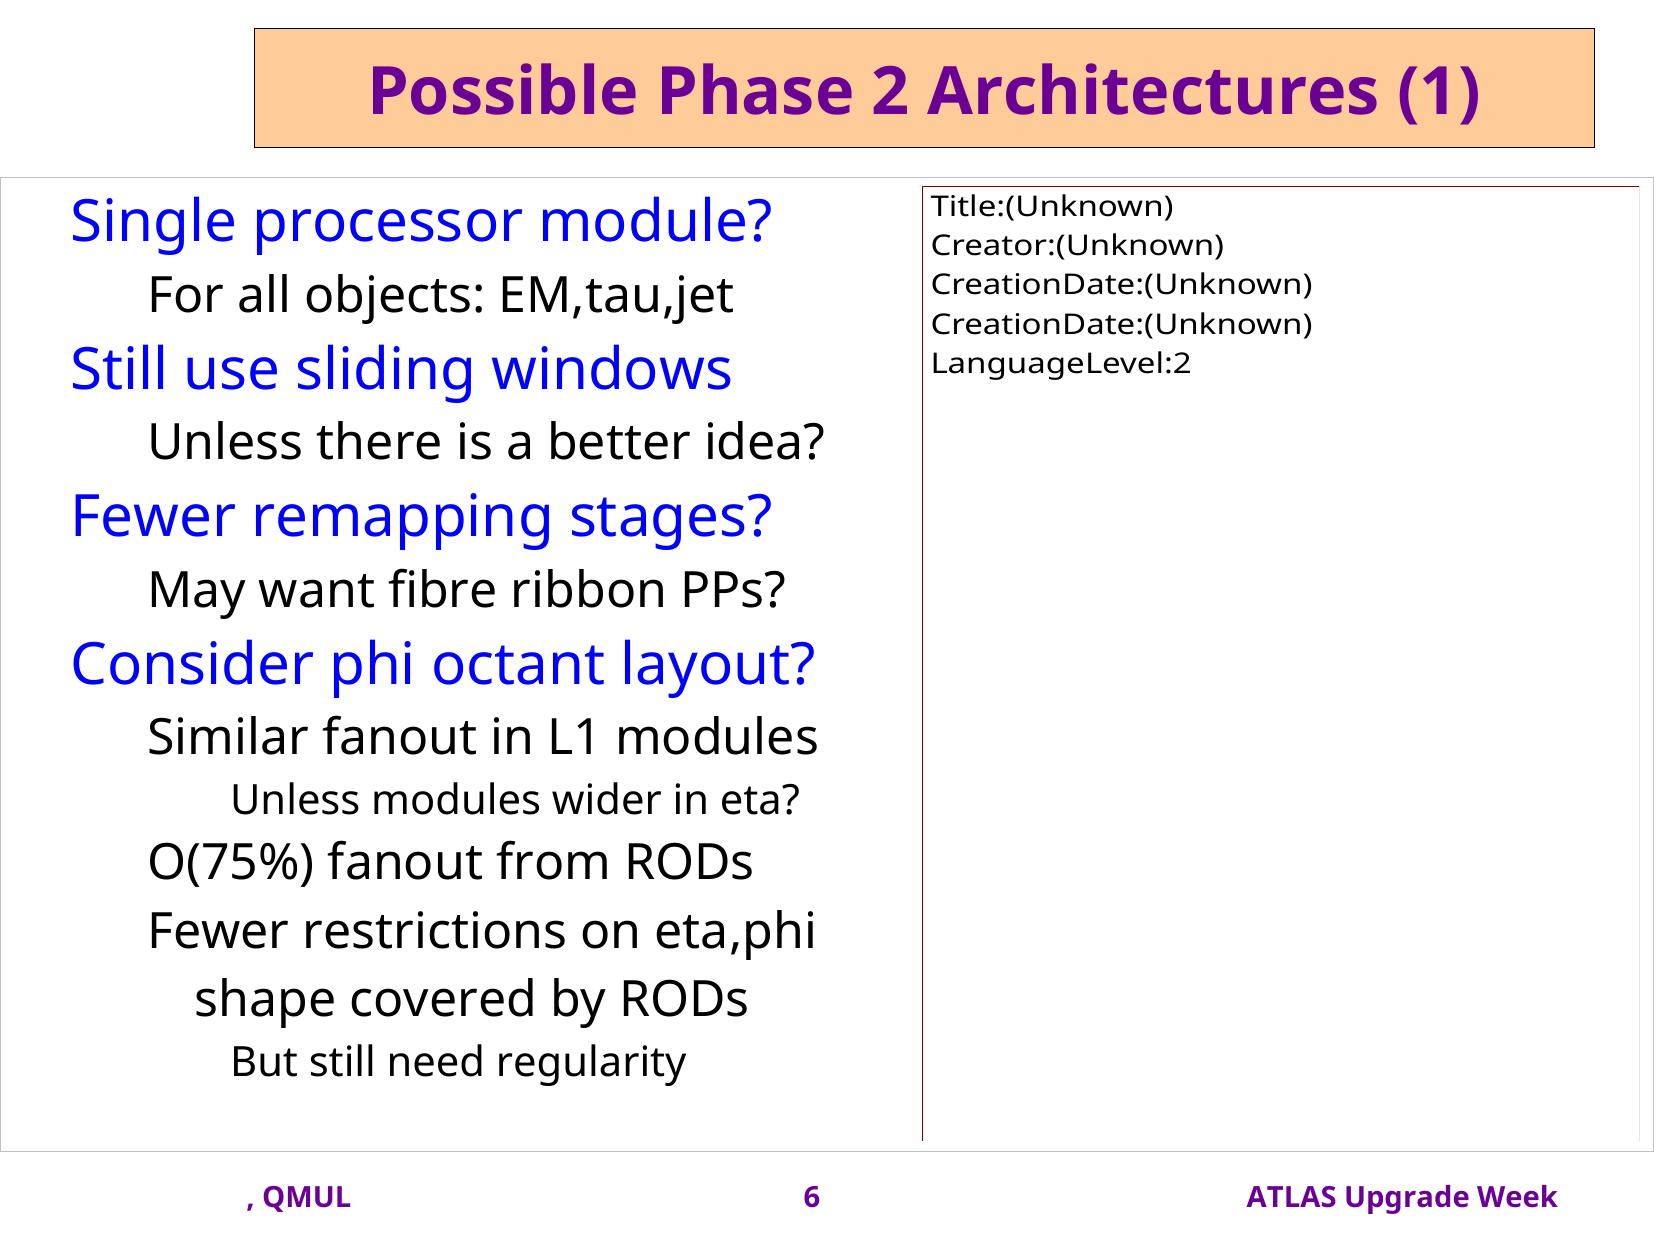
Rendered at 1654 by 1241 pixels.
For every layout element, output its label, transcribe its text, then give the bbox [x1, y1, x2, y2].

picture [919, 184, 1640, 1141]
list Single processor module? For all objects: EM,tau,jet Still use sliding windows Unless there is a better idea? Fewer remapping stages? May want fibre ribbon PPs? Consider phi octant layout? Similar fanout in L1 modules Unless modules wider in eta? O(75%) fanout from RODs Fewer restrictions on eta,phi shape covered by RODs But still need regularity [52, 179, 903, 1108]
title Possible Phase 2 Architectures (1) [254, 28, 1595, 148]
